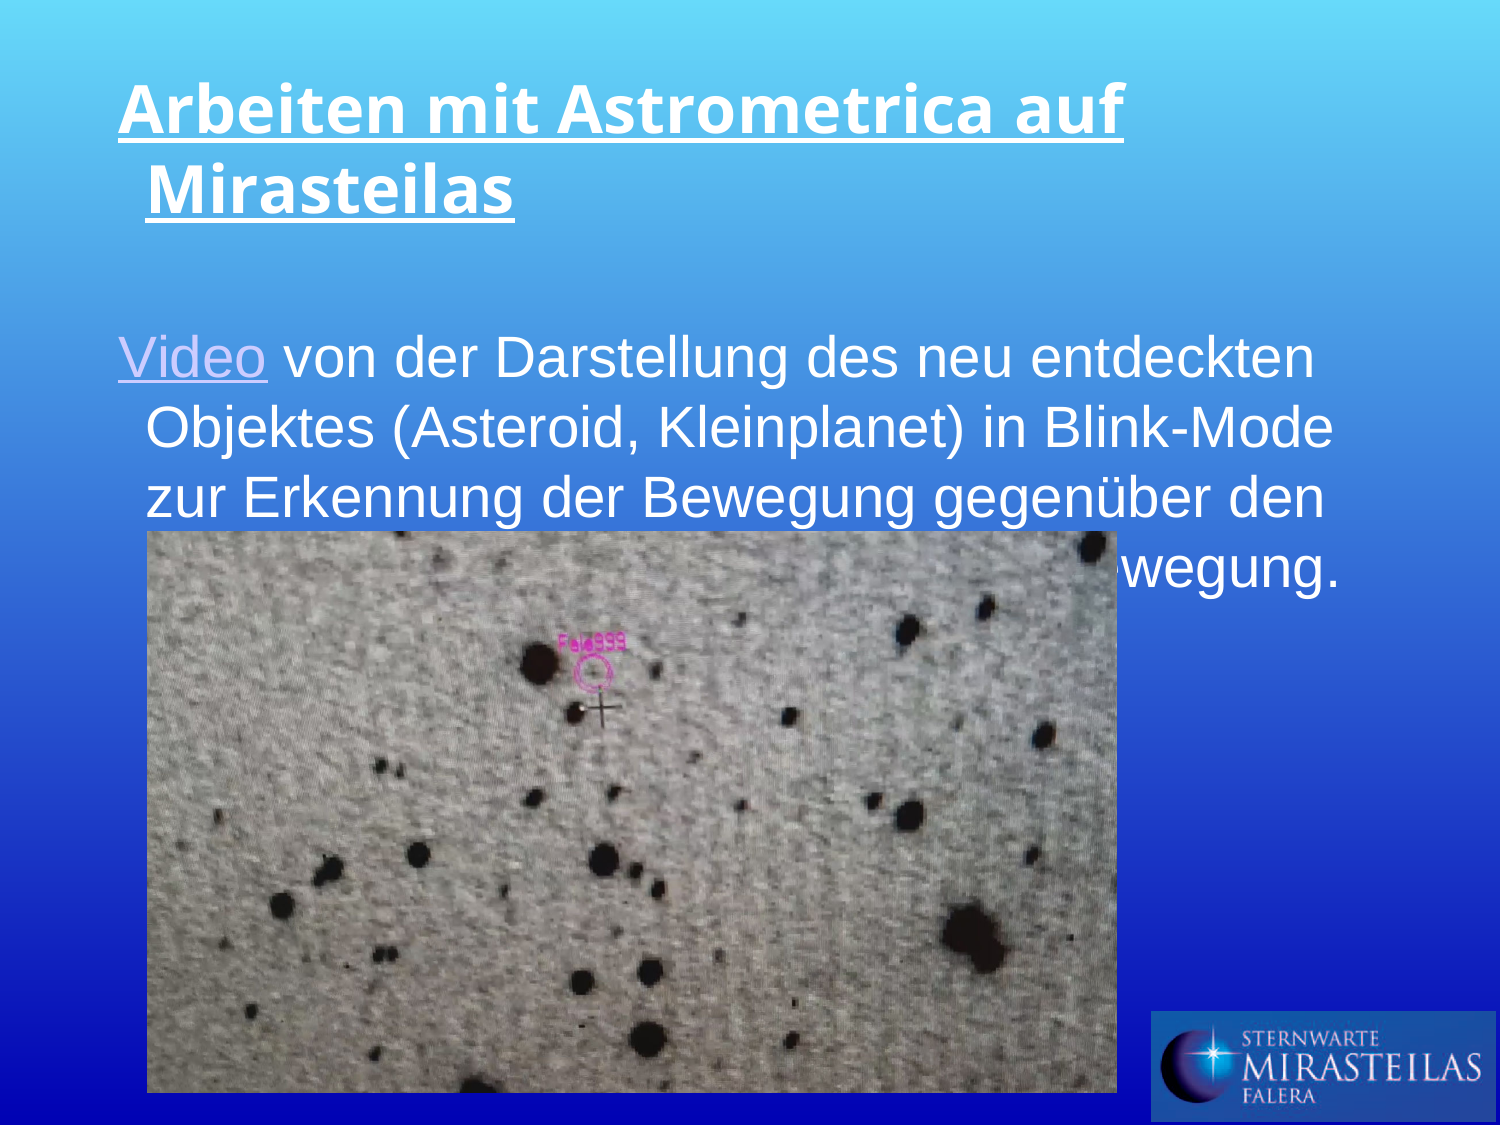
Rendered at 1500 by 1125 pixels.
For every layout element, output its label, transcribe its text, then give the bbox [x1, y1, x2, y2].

picture [147, 531, 1117, 1093]
text_box Arbeiten mit Astrometrica auf Mirasteilas Video von der Darstellung des neu entdeckten Objektes (Asteroid, Kleinplanet) in Blink-Mode zur Erkennung der Bewegung gegenüber den Sternen in seiner Umgebung ohne Bewegung. [88, 59, 1424, 686]
picture [1151, 1011, 1496, 1122]
